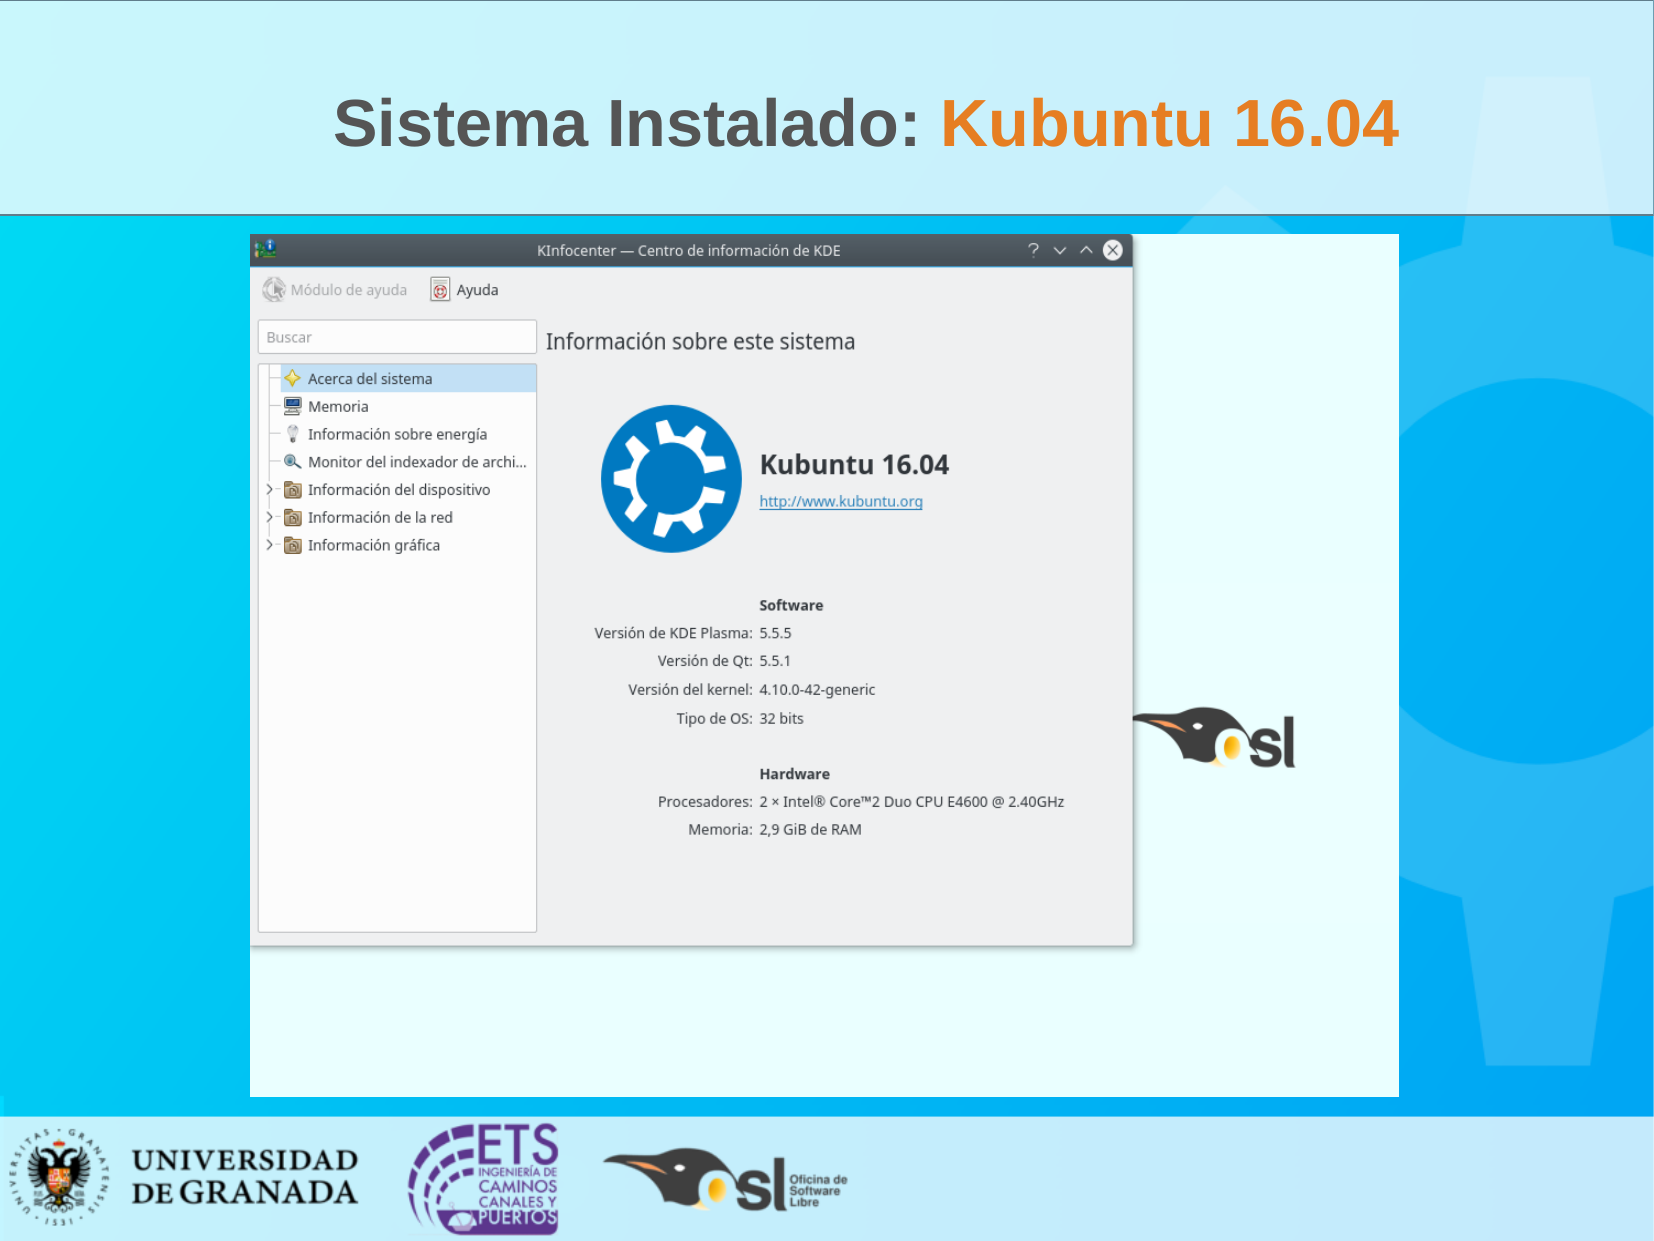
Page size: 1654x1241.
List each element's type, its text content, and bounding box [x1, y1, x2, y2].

picture [0, 216, 1654, 1241]
text_box Sistema Instalado: Kubuntu 16.04 [26, 24, 1634, 216]
